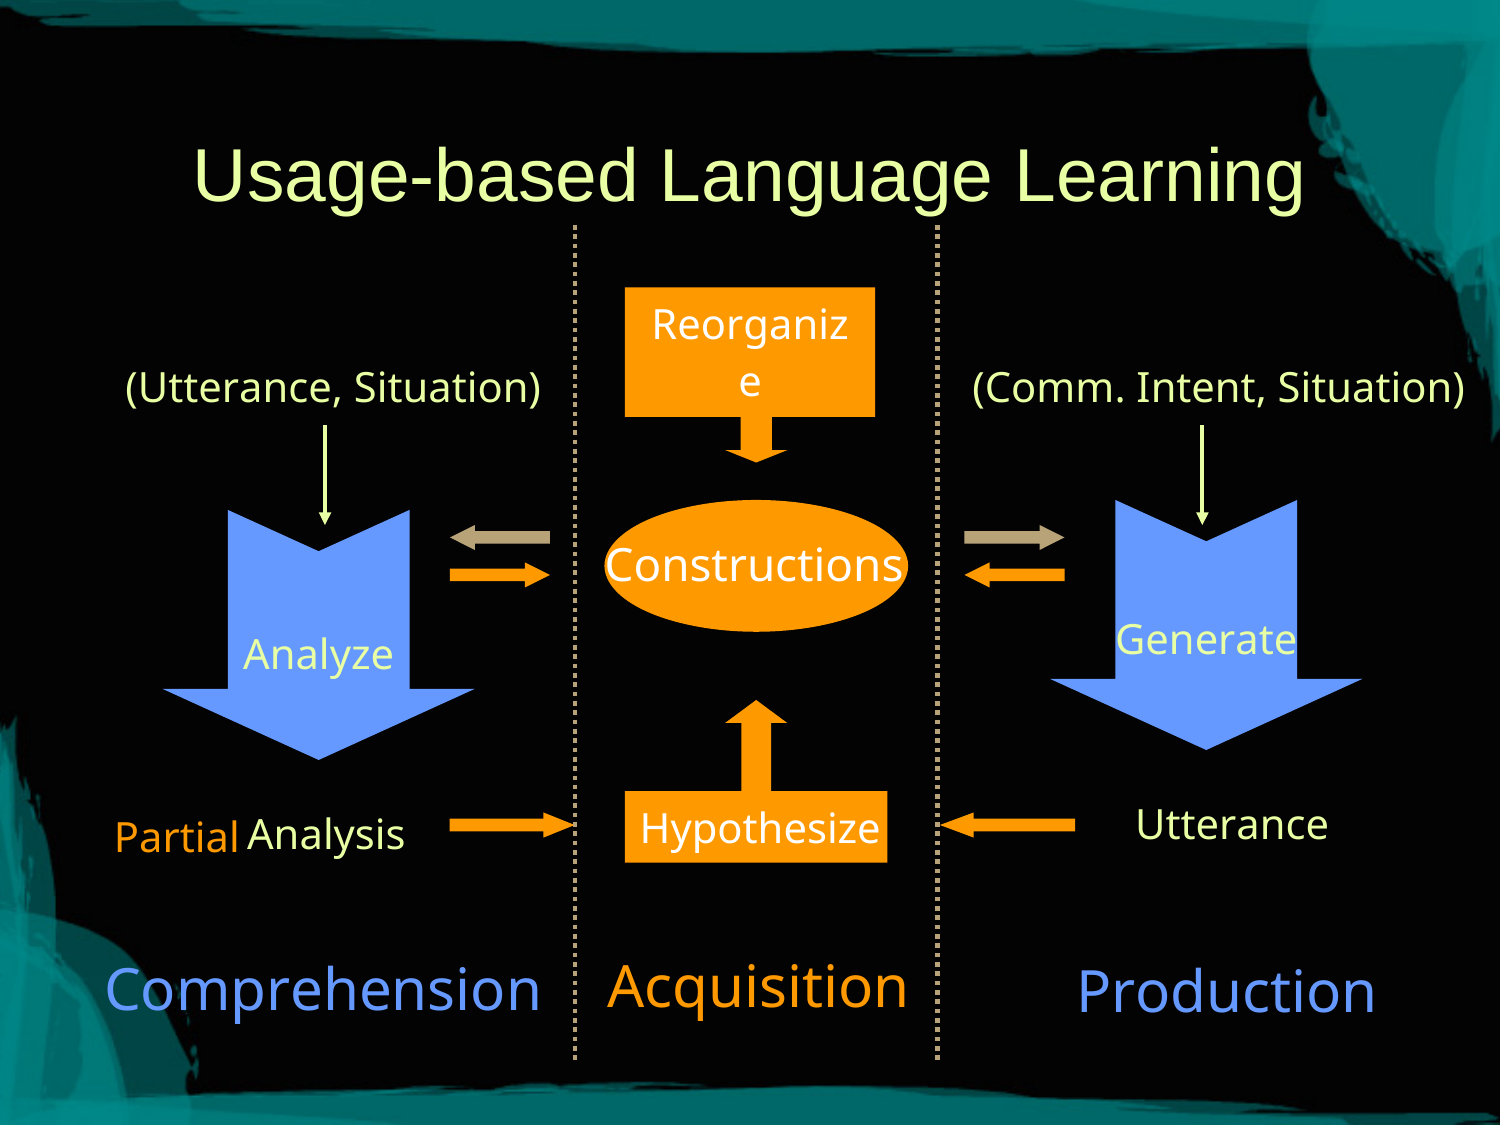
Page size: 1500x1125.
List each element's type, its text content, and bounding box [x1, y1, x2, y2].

text_box Hypothesize [624, 699, 888, 863]
text_box Acquisition [592, 937, 926, 1032]
text_box Constructions [589, 525, 919, 603]
text_box Analysis [231, 797, 422, 870]
text_box Partial [98, 800, 256, 873]
title Usage-based Language Learning [112, 87, 1388, 263]
text_box [630, 603, 882, 632]
text_box [964, 562, 1065, 588]
text_box [449, 562, 550, 588]
text_box Production [1061, 942, 1394, 1037]
text_box Reorganize [624, 287, 876, 417]
text_box [964, 524, 1065, 550]
text_box [449, 524, 550, 550]
text_box Generate [1049, 499, 1363, 751]
text_box [449, 812, 573, 838]
text_box Analyze [162, 509, 475, 760]
text_box [725, 417, 788, 463]
text_box Utterance [1120, 787, 1345, 860]
text_box (Utterance, Situation) [110, 350, 557, 423]
text_box Comprehension [89, 940, 558, 1036]
picture [0, 0, 1500, 1125]
text_box [940, 812, 1076, 838]
text_box (Comm. Intent, Situation) [957, 350, 1481, 423]
text_box [637, 499, 876, 525]
